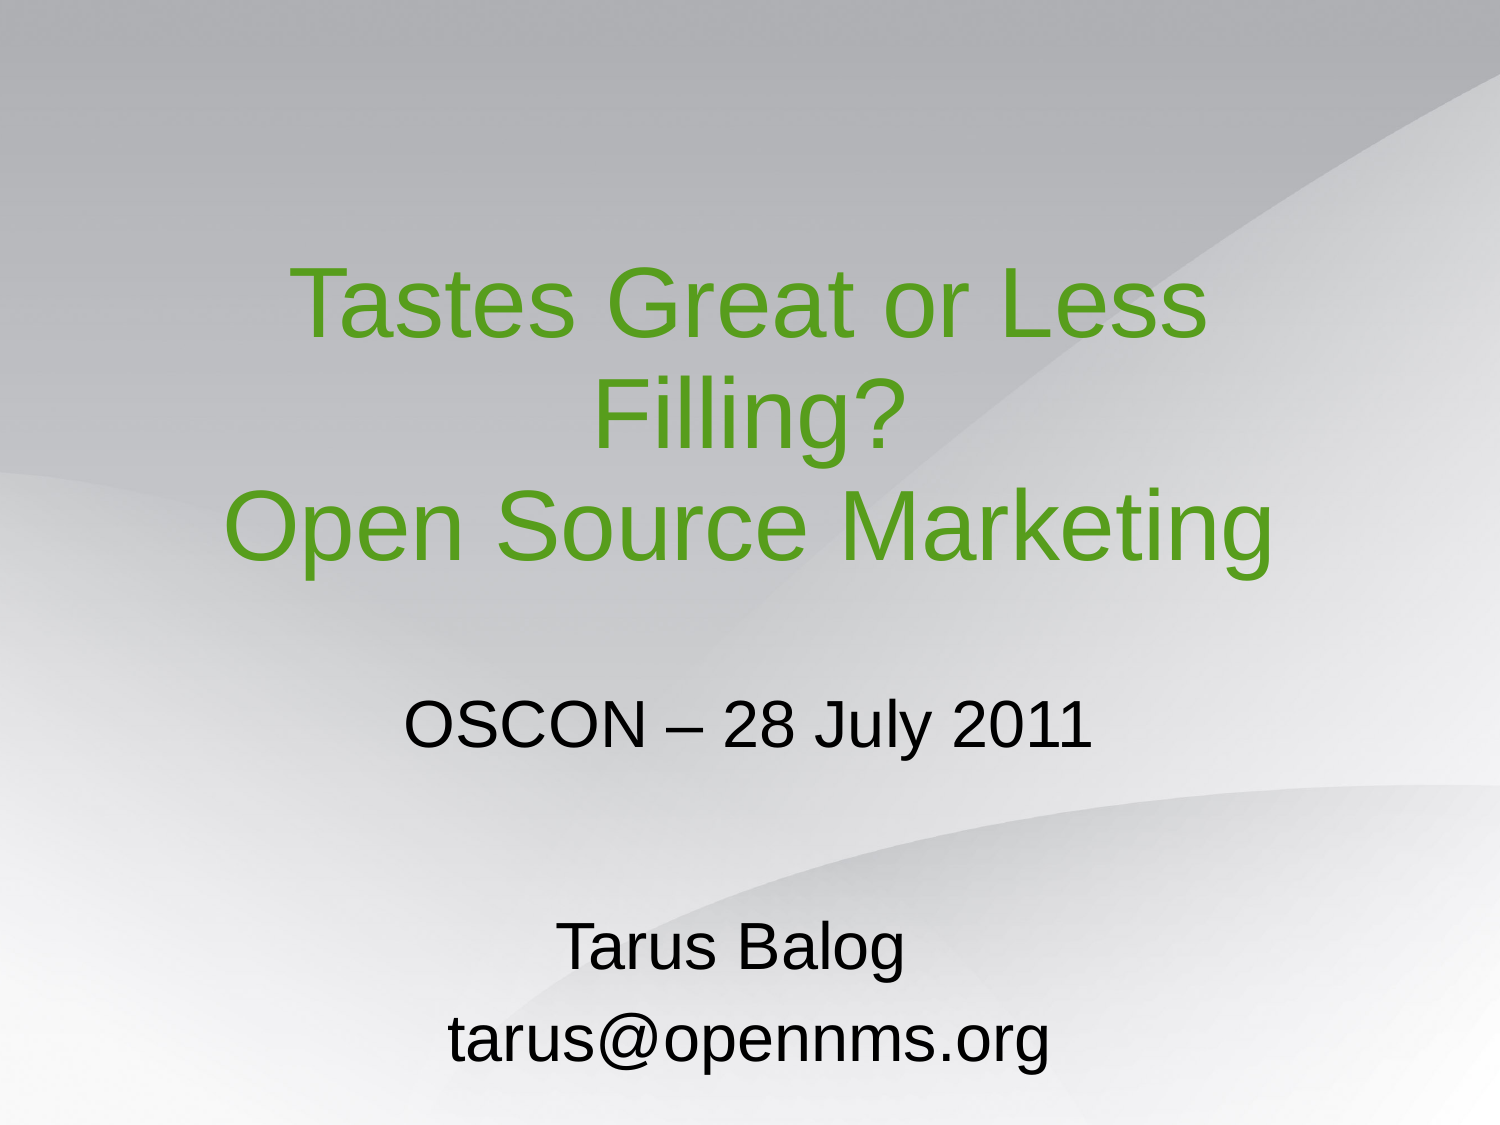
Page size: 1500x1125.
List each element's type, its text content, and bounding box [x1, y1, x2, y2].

subtitle Tarus Balog tarus@opennms.org [0, 901, 1463, 1084]
picture [0, 0, 1500, 1125]
title Tastes Great or Less Filling? Open Source Marketing OSCON – 28 July 2011 [123, 183, 1376, 826]
